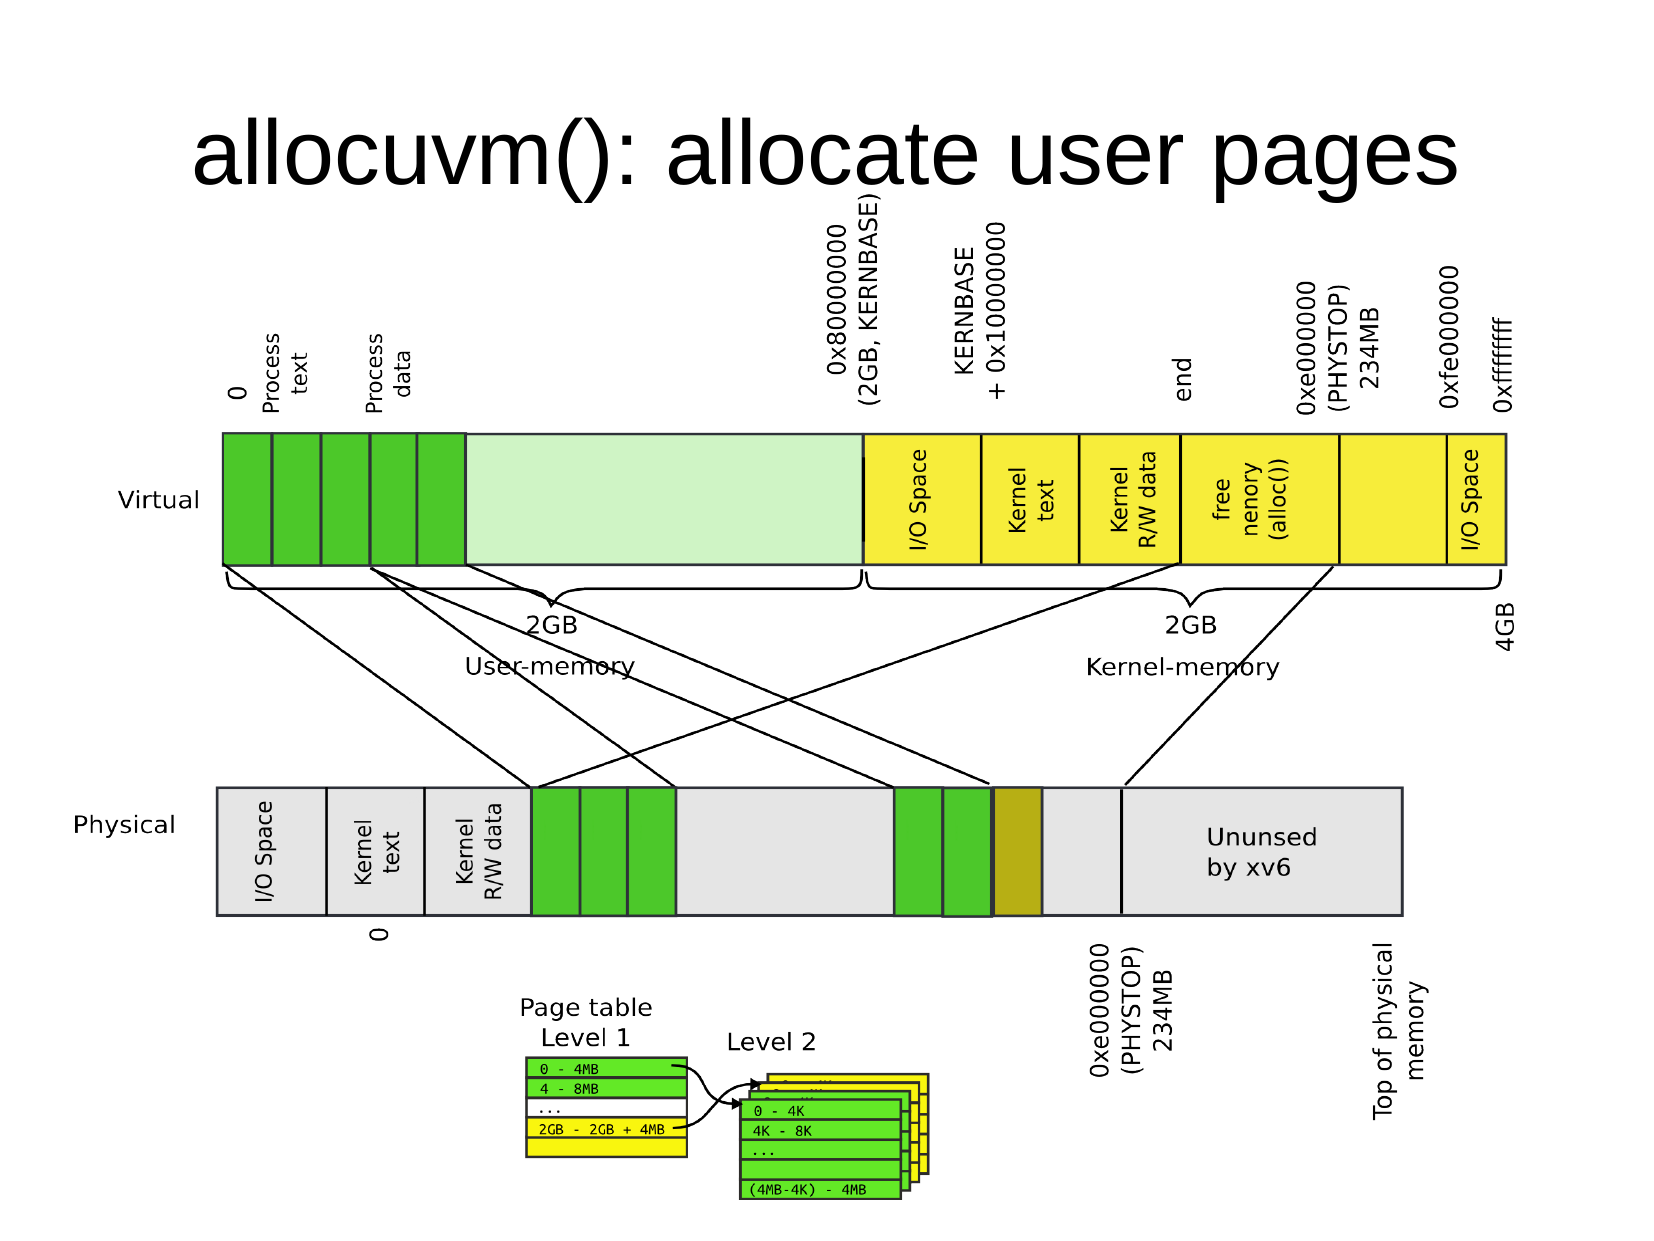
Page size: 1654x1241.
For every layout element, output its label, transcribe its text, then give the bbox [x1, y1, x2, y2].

title allocuvm(): allocate user pages [82, 49, 1571, 257]
picture [75, 194, 1514, 1201]
